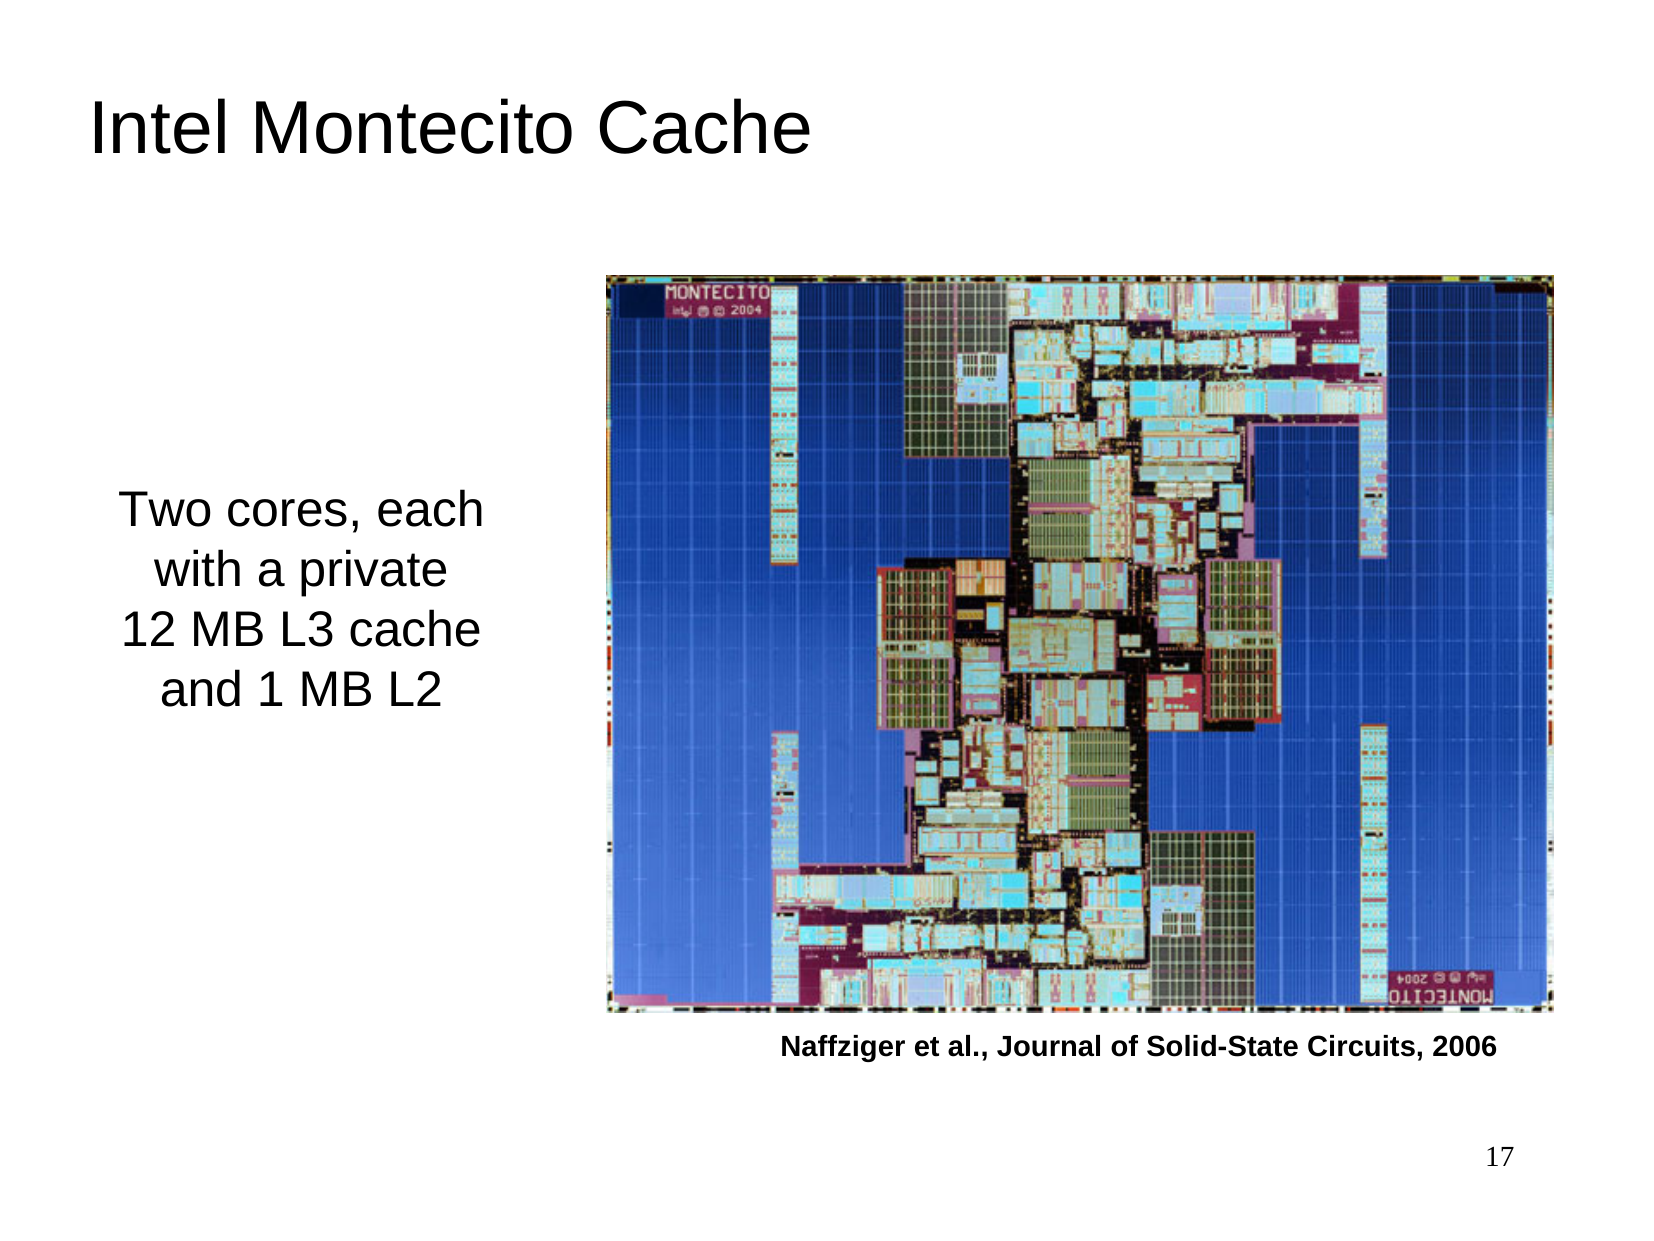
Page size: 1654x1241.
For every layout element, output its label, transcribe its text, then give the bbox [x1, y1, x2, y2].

text_box Naffziger et al., Journal of Solid-State Circuits, 2006 [765, 1019, 1514, 1071]
picture [606, 275, 1554, 1013]
text_box <number> [1185, 1129, 1530, 1213]
text_box Intel Montecito Cache [73, 71, 829, 177]
text_box Two cores, each with a private 12 MB L3 cache and 1 MB L2 [103, 468, 500, 724]
